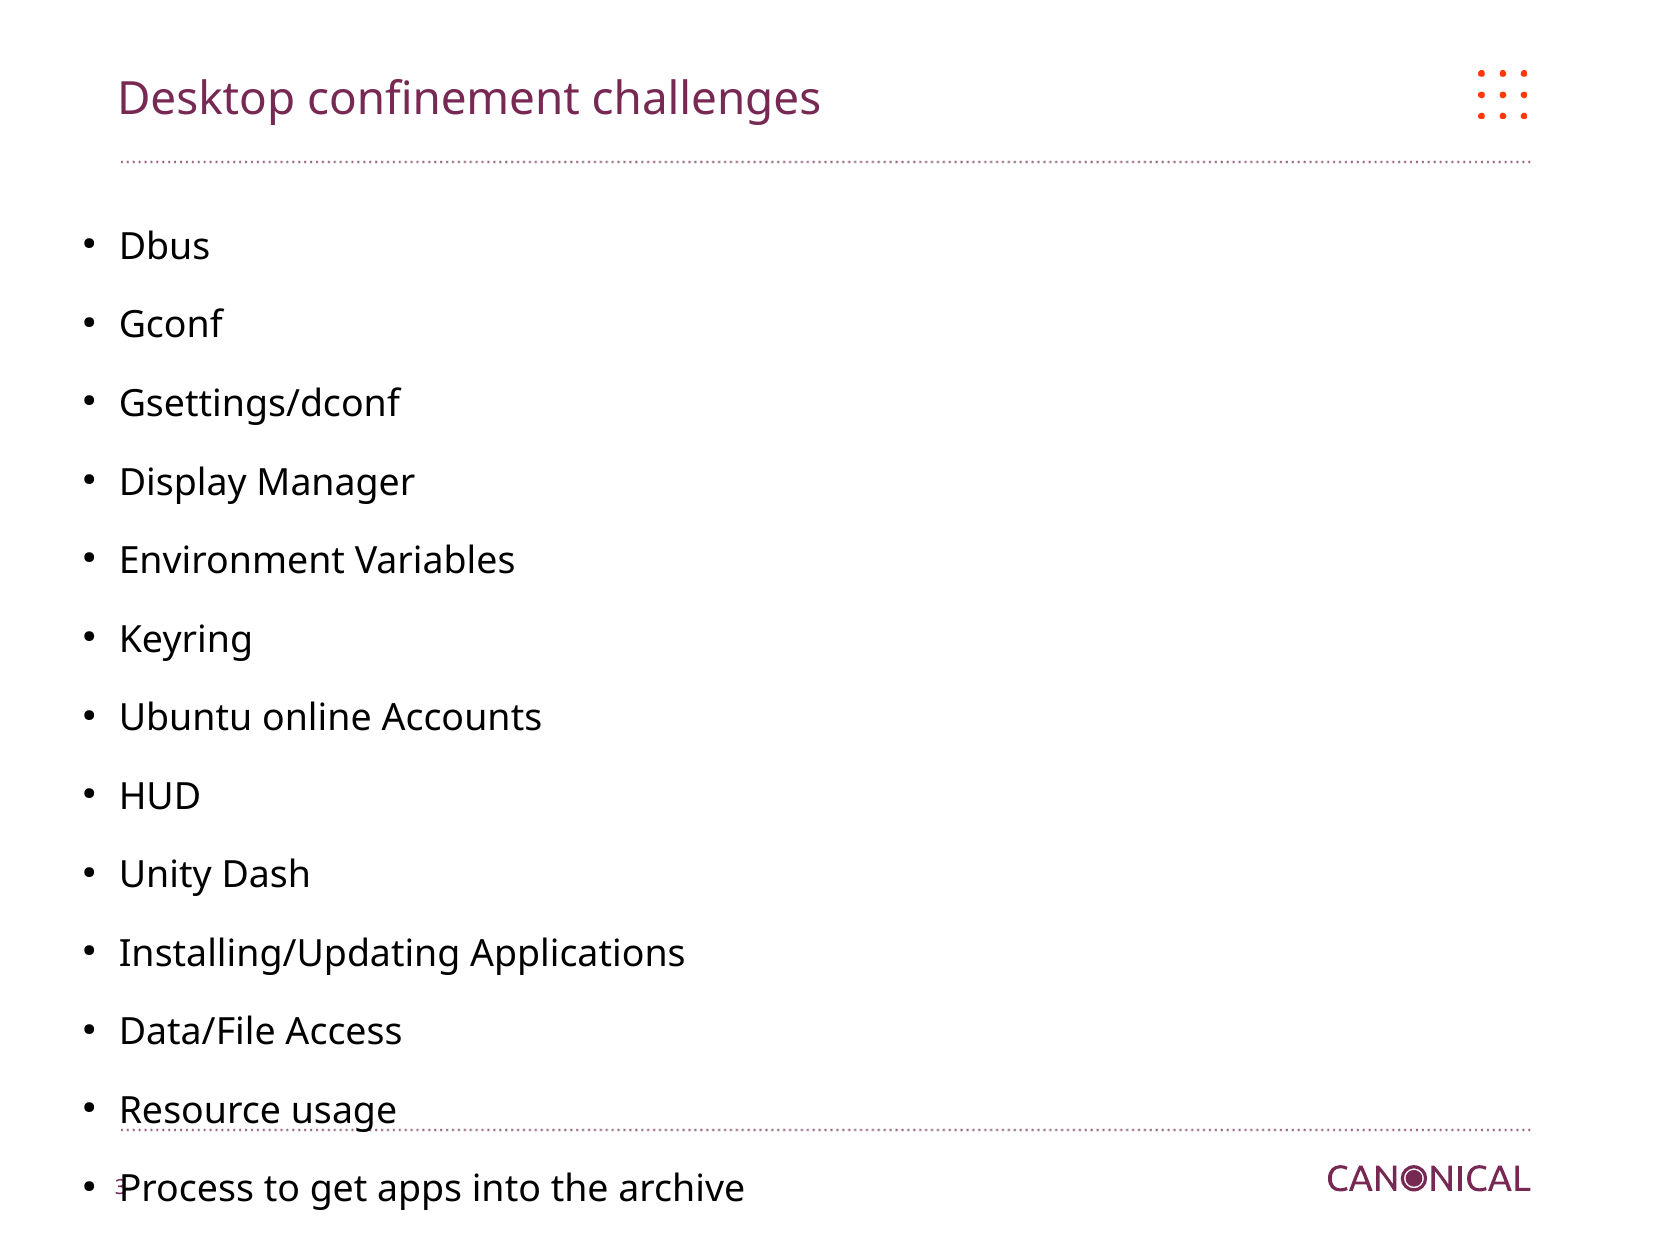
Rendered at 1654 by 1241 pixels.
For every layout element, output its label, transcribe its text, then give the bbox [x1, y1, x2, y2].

picture [111, 159, 1533, 166]
list Dbus Gconf Gsettings/dconf Display Manager Environment Variables Keyring Ubuntu online Accounts HUD Unity Dash Installing/Updating Applications Data/File Access Resource usage Process to get apps into the archive [82, 206, 1571, 1061]
picture [1478, 70, 1527, 119]
title Desktop confinement challenges [117, 71, 1447, 123]
picture [111, 1127, 1533, 1134]
